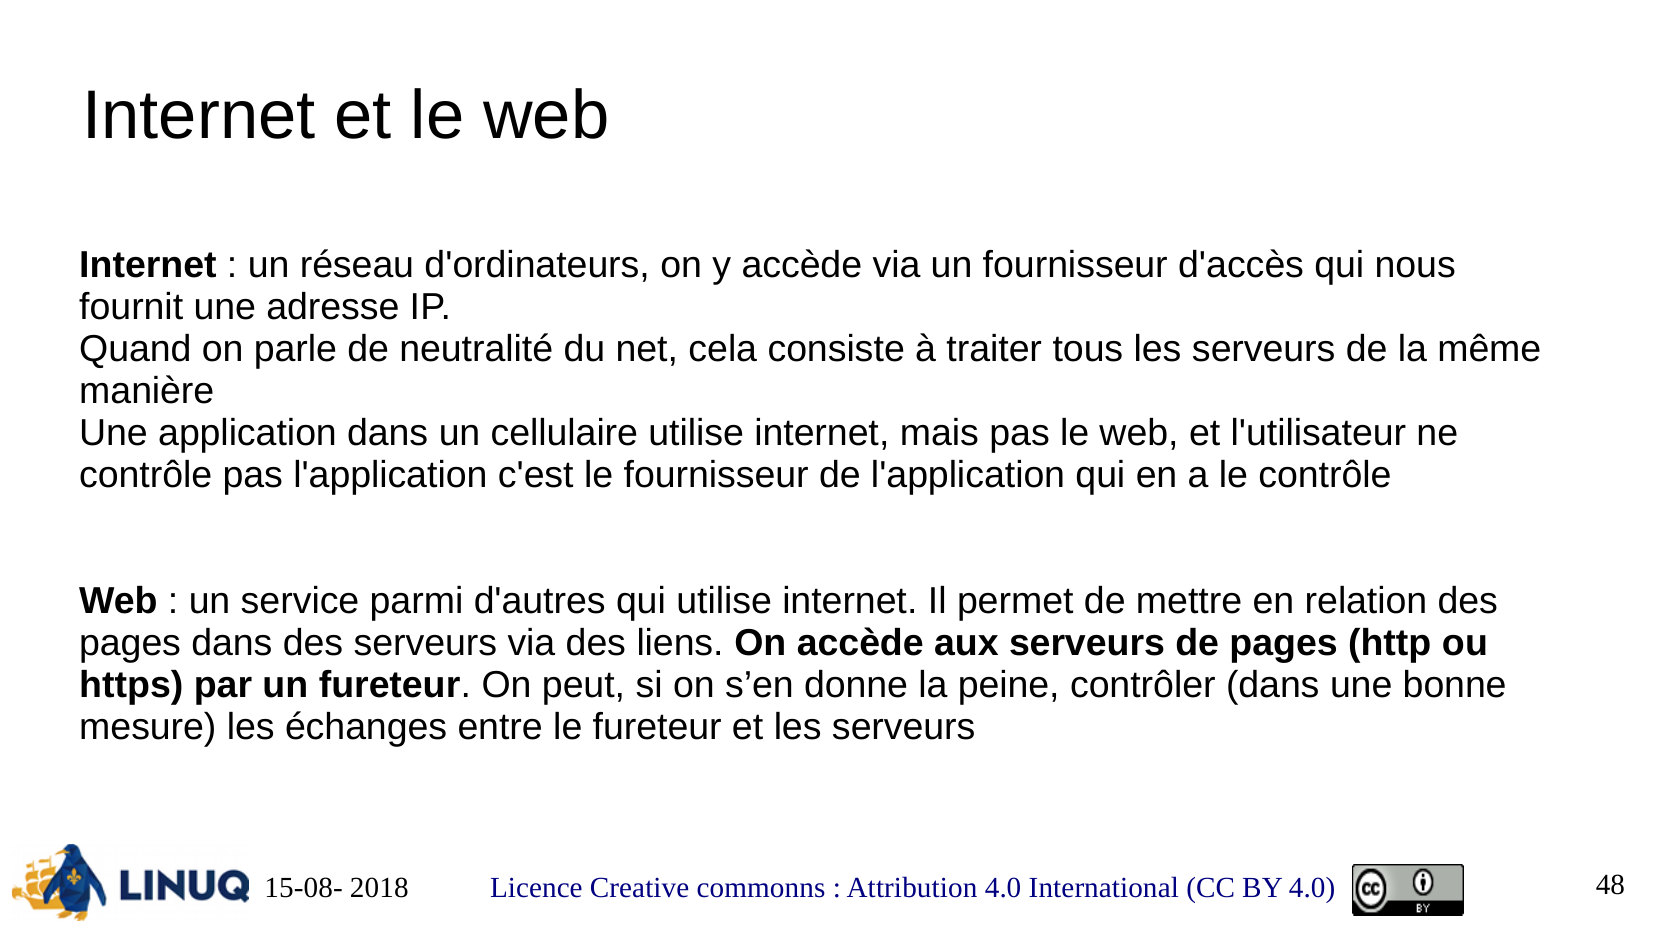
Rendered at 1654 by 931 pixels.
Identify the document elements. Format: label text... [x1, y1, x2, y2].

picture [11, 844, 249, 921]
text_box Internet : un réseau d'ordinateurs, on y accède via un fournisseur d'accès qui nous fournit une adresse IP. Quand on parle de neutralité du net, cela consiste à traiter tous les serveurs de la même manière Une application dans un cellulaire utilise internet, mais pas le web, et l'utilisateur ne contrôle pas l'application c'est le fournisseur de l'application qui en a le contrôle Web : un service parmi d'autres qui utilise internet. Il permet de mettre en relation des pages dans des serveurs via des liens. On accède aux serveurs de pages (http ou https) par un fureteur. On peut, si on s’en donne la peine, contrôler (dans une bonne mesure) les échanges entre le fureteur et les serveurs [64, 236, 1560, 839]
title Internet et le web [82, 37, 1571, 193]
picture [1352, 864, 1464, 916]
